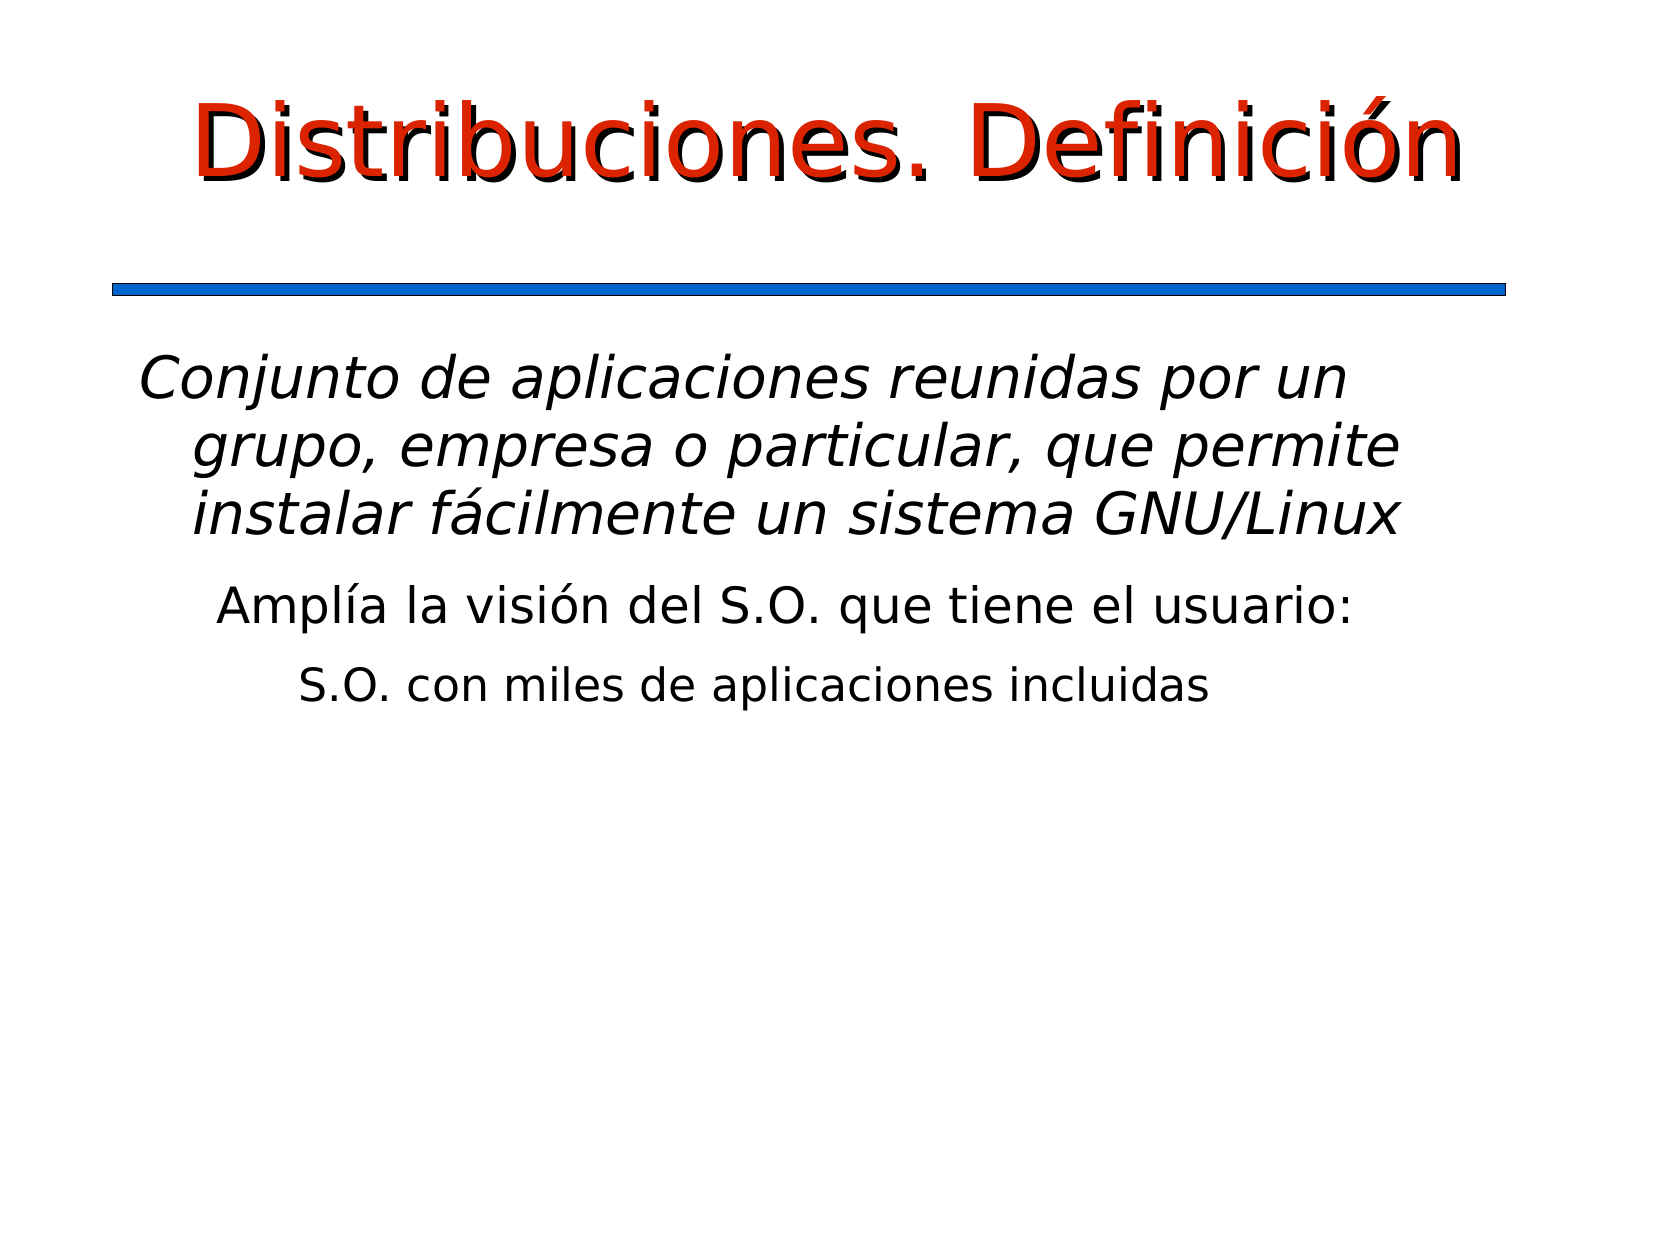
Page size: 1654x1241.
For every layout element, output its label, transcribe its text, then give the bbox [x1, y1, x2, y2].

title Distribuciones. Definición [121, 37, 1534, 246]
list Conjunto de aplicaciones reunidas por un grupo, empresa o particular, que permite instalar fácilmente un sistema GNU/Linux Amplía la visión del S.O. que tiene el usuario: S.O. con miles de aplicaciones incluidas [121, 344, 1534, 1127]
